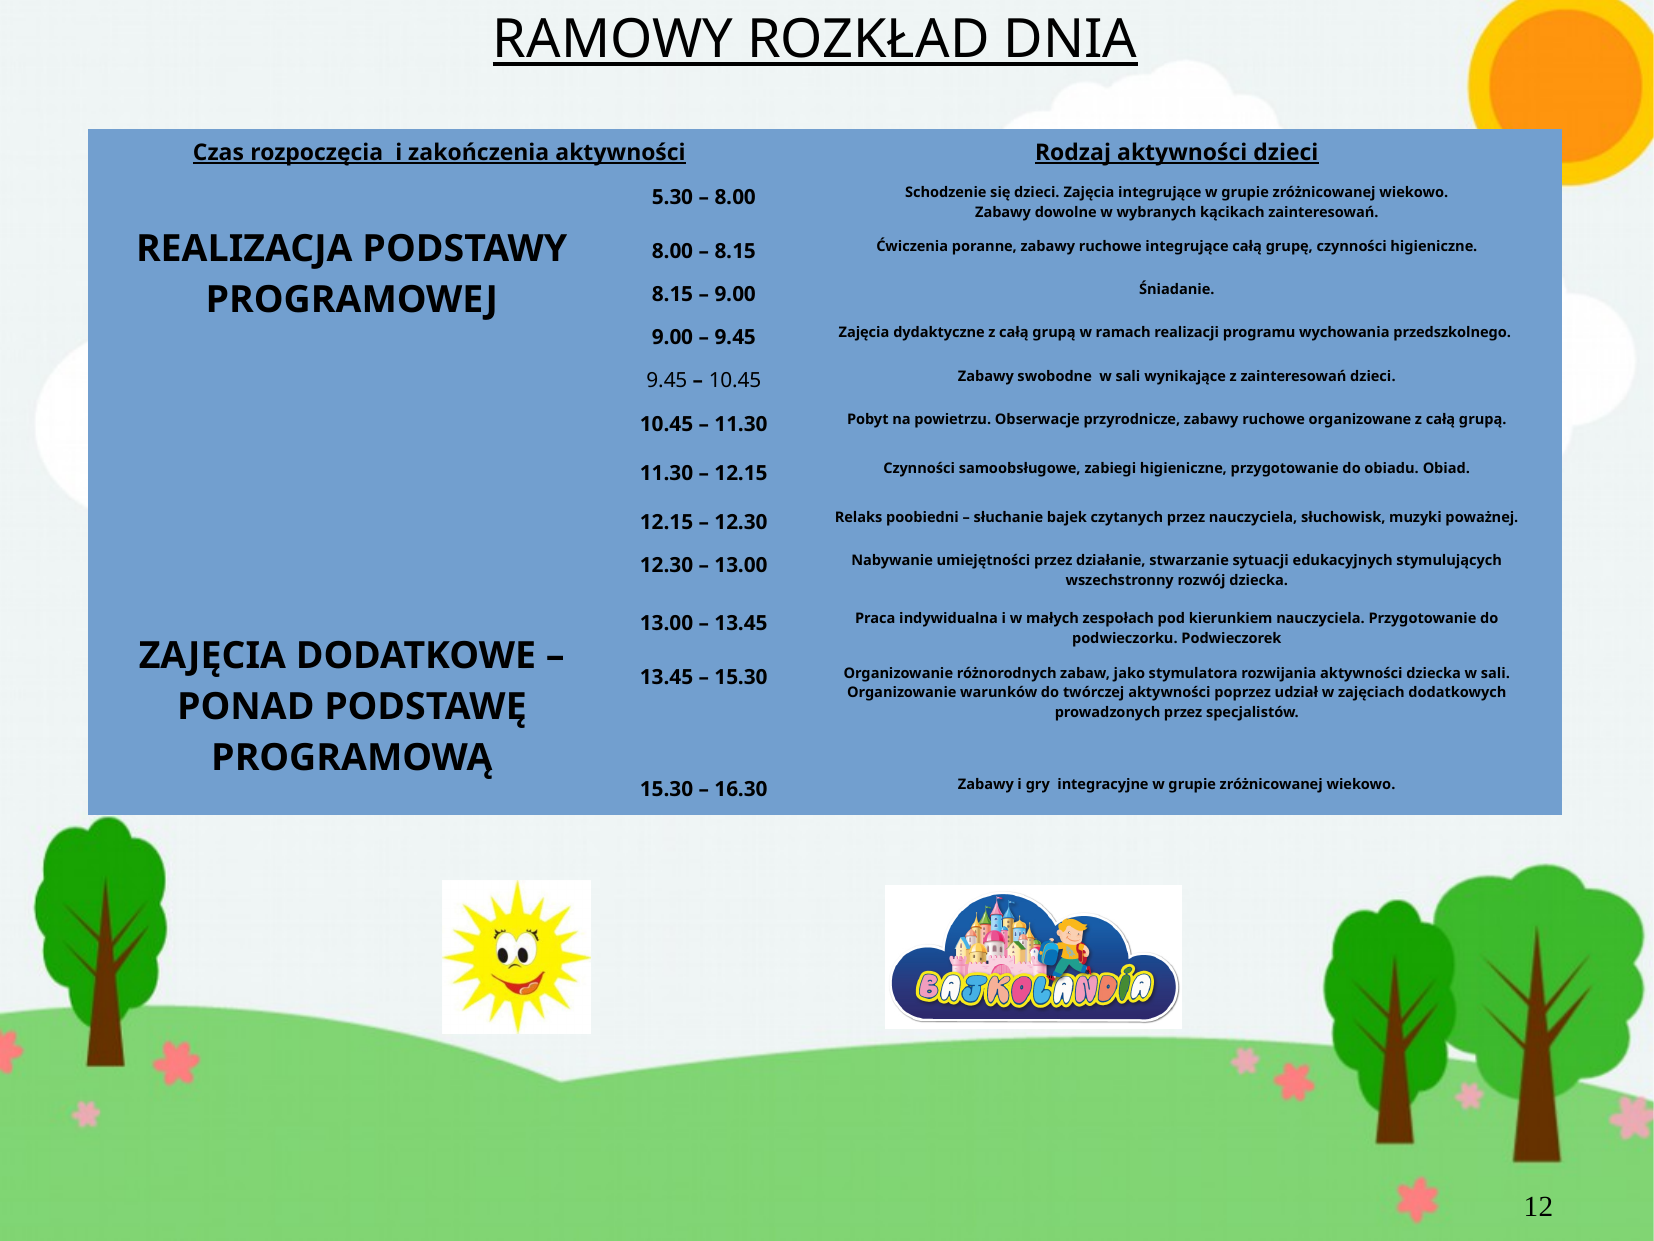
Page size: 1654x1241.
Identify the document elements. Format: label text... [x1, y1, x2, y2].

table_cell 5.30 – 8.00 [616, 175, 791, 229]
table_cell 9.45 – 10.45 [616, 358, 791, 401]
table_cell Zabawy swobodne w sali wynikające z zainteresowań dzieci. [791, 358, 1562, 401]
table_cell 12.15 – 12.30 [616, 500, 791, 543]
table_cell 8.00 – 8.15 [616, 229, 791, 272]
table_cell Śniadanie. [791, 272, 1562, 315]
table_cell Relaks poobiedni – słuchanie bajek czytanych przez nauczyciela, słuchowisk, muzyki poważnej. [791, 500, 1562, 543]
table_cell Zajęcia dydaktyczne z całą grupą w ramach realizacji programu wychowania przedszkolnego. [791, 315, 1562, 358]
table_cell Schodzenie się dzieci. Zajęcia integrujące w grupie zróżnicowanej wiekowo. Zabawy dowolne w wybranych kącikach zainteresowań. [791, 175, 1562, 229]
table_cell ZAJĘCIA DODATKOWE – PONAD PODSTAWĘ PROGRAMOWĄ [88, 601, 616, 815]
table_cell Czynności samoobsługowe, zabiegi higieniczne, przygotowanie do obiadu. Obiad. [791, 451, 1562, 500]
table_cell 8.15 – 9.00 [616, 272, 791, 315]
table_header Czas rozpoczęcia i zakończenia aktywności [88, 129, 791, 175]
table_cell REALIZACJA PODSTAWY PROGRAMOWEJ [88, 175, 616, 601]
picture [442, 880, 591, 1034]
table_cell Zabawy i gry integracyjne w grupie zróżnicowanej wiekowo. [791, 766, 1562, 815]
text_box RAMOWY ROZKŁAD DNIA [361, 0, 1270, 129]
table_cell 13.00 – 13.45 [616, 601, 791, 655]
table_cell Ćwiczenia poranne, zabawy ruchowe integrujące całą grupę, czynności higieniczne. [791, 229, 1562, 272]
table_cell Praca indywidualna i w małych zespołach pod kierunkiem nauczyciela. Przygotowanie do podwieczorku. Podwieczorek [791, 601, 1562, 655]
table_cell 15.30 – 16.30 [616, 766, 791, 815]
table_cell Organizowanie różnorodnych zabaw, jako stymulatora rozwijania aktywności dziecka w sali. Organizowanie warunków do twórczej aktywności poprzez udział w zajęciach dodatkowych prowadzonych przez specjalistów. [791, 655, 1562, 766]
table_cell Pobyt na powietrzu. Obserwacje przyrodnicze, zabawy ruchowe organizowane z całą grupą. [791, 401, 1562, 451]
table_cell 10.45 – 11.30 [616, 401, 791, 451]
table_cell Nabywanie umiejętności przez działanie, stwarzanie sytuacji edukacyjnych stymulujących wszechstronny rozwój dziecka. [791, 543, 1562, 601]
table_cell 9.00 – 9.45 [616, 315, 791, 358]
text_box [1523, 1187, 1630, 1235]
table_cell 13.45 – 15.30 [616, 655, 791, 766]
picture [885, 885, 1182, 1029]
table_cell 11.30 – 12.15 [616, 451, 791, 500]
table_header Rodzaj aktywności dzieci [791, 129, 1562, 175]
table_cell 12.30 – 13.00 [616, 543, 791, 601]
